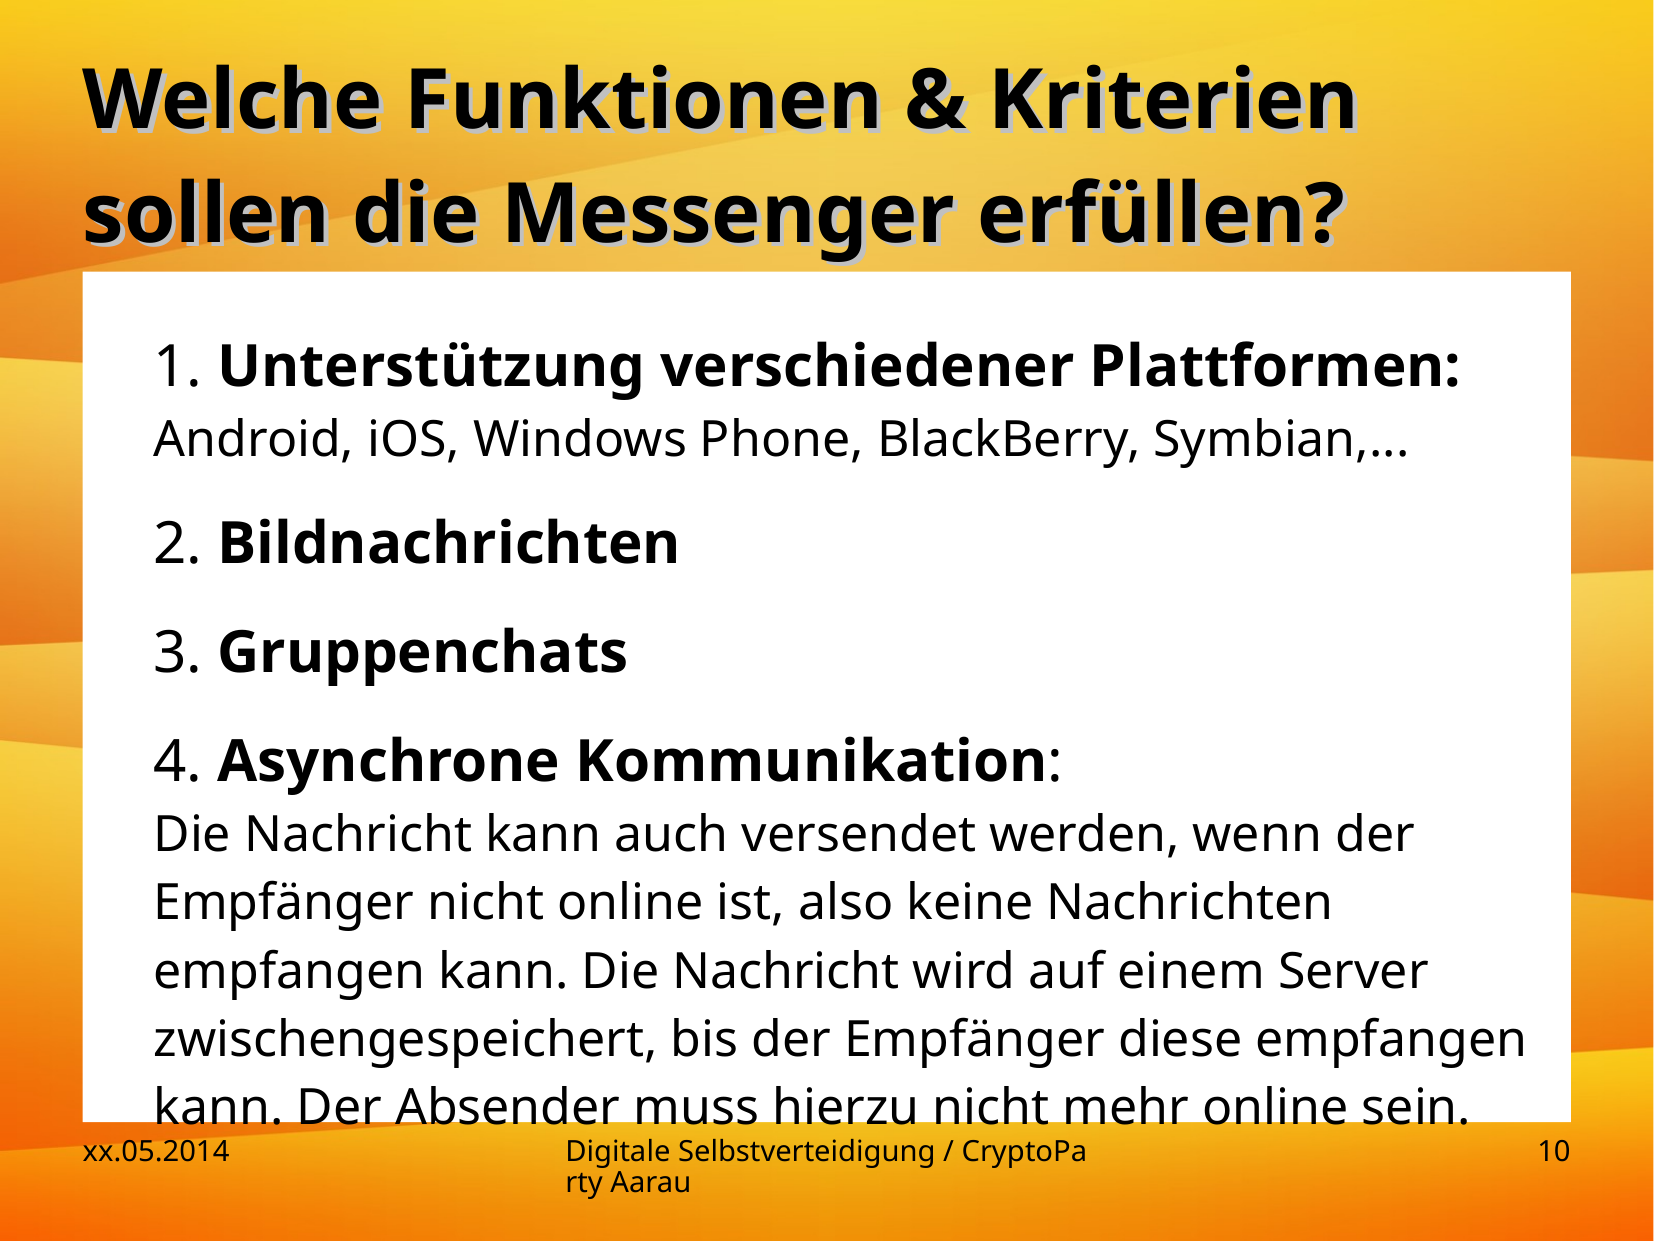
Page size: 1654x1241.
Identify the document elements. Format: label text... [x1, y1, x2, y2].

picture [0, 0, 1654, 1241]
list 1. Unterstützung verschiedener Plattformen: Android, iOS, Windows Phone, BlackBerry, Symbian,... 2. Bildnachrichten 3. Gruppenchats 4. Asynchrone Kommunikation: Die Nachricht kann auch versendet werden, wenn der Empfänger nicht online ist, also keine Nachrichten empfangen kann. Die Nachricht wird auf einem Server zwischengespeichert, bis der Empfänger diese empfangen kann. Der Absender muss hierzu nicht mehr online sein. [82, 271, 1571, 1123]
title Welche Funktionen & Kriterien sollen die Messenger erfüllen? [82, 42, 1571, 264]
